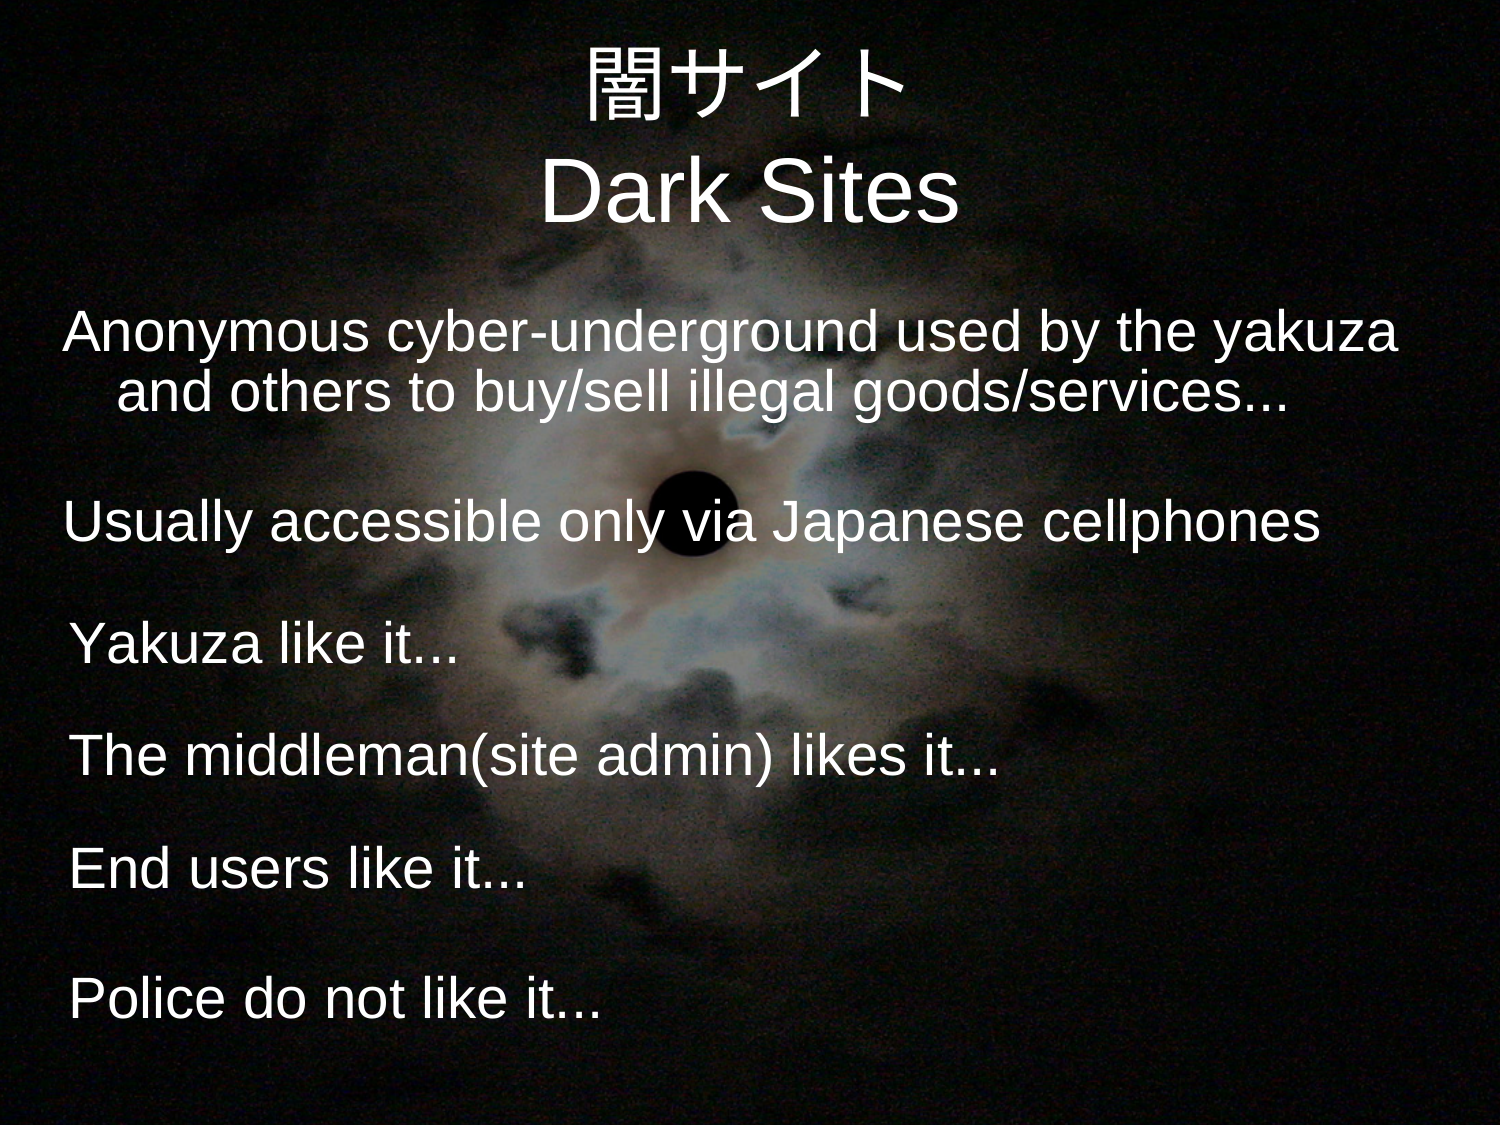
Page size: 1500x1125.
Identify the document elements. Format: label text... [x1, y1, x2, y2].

list Anonymous cyber-underground used by the yakuza and others to buy/sell illegal goods/services... [47, 295, 1471, 436]
text_box Usually accessible only via Japanese cellphones [47, 485, 1436, 585]
text_box The middleman(site admin) likes it... [53, 719, 1367, 804]
title Dark Sites [112, 176, 1388, 288]
text_box End users like it... [53, 832, 1367, 916]
title 闇サイト [112, 0, 1388, 176]
text_box Yakuza like it... [53, 607, 1366, 691]
text_box Police do not like it... [53, 962, 1367, 1046]
picture [0, 0, 1500, 1125]
